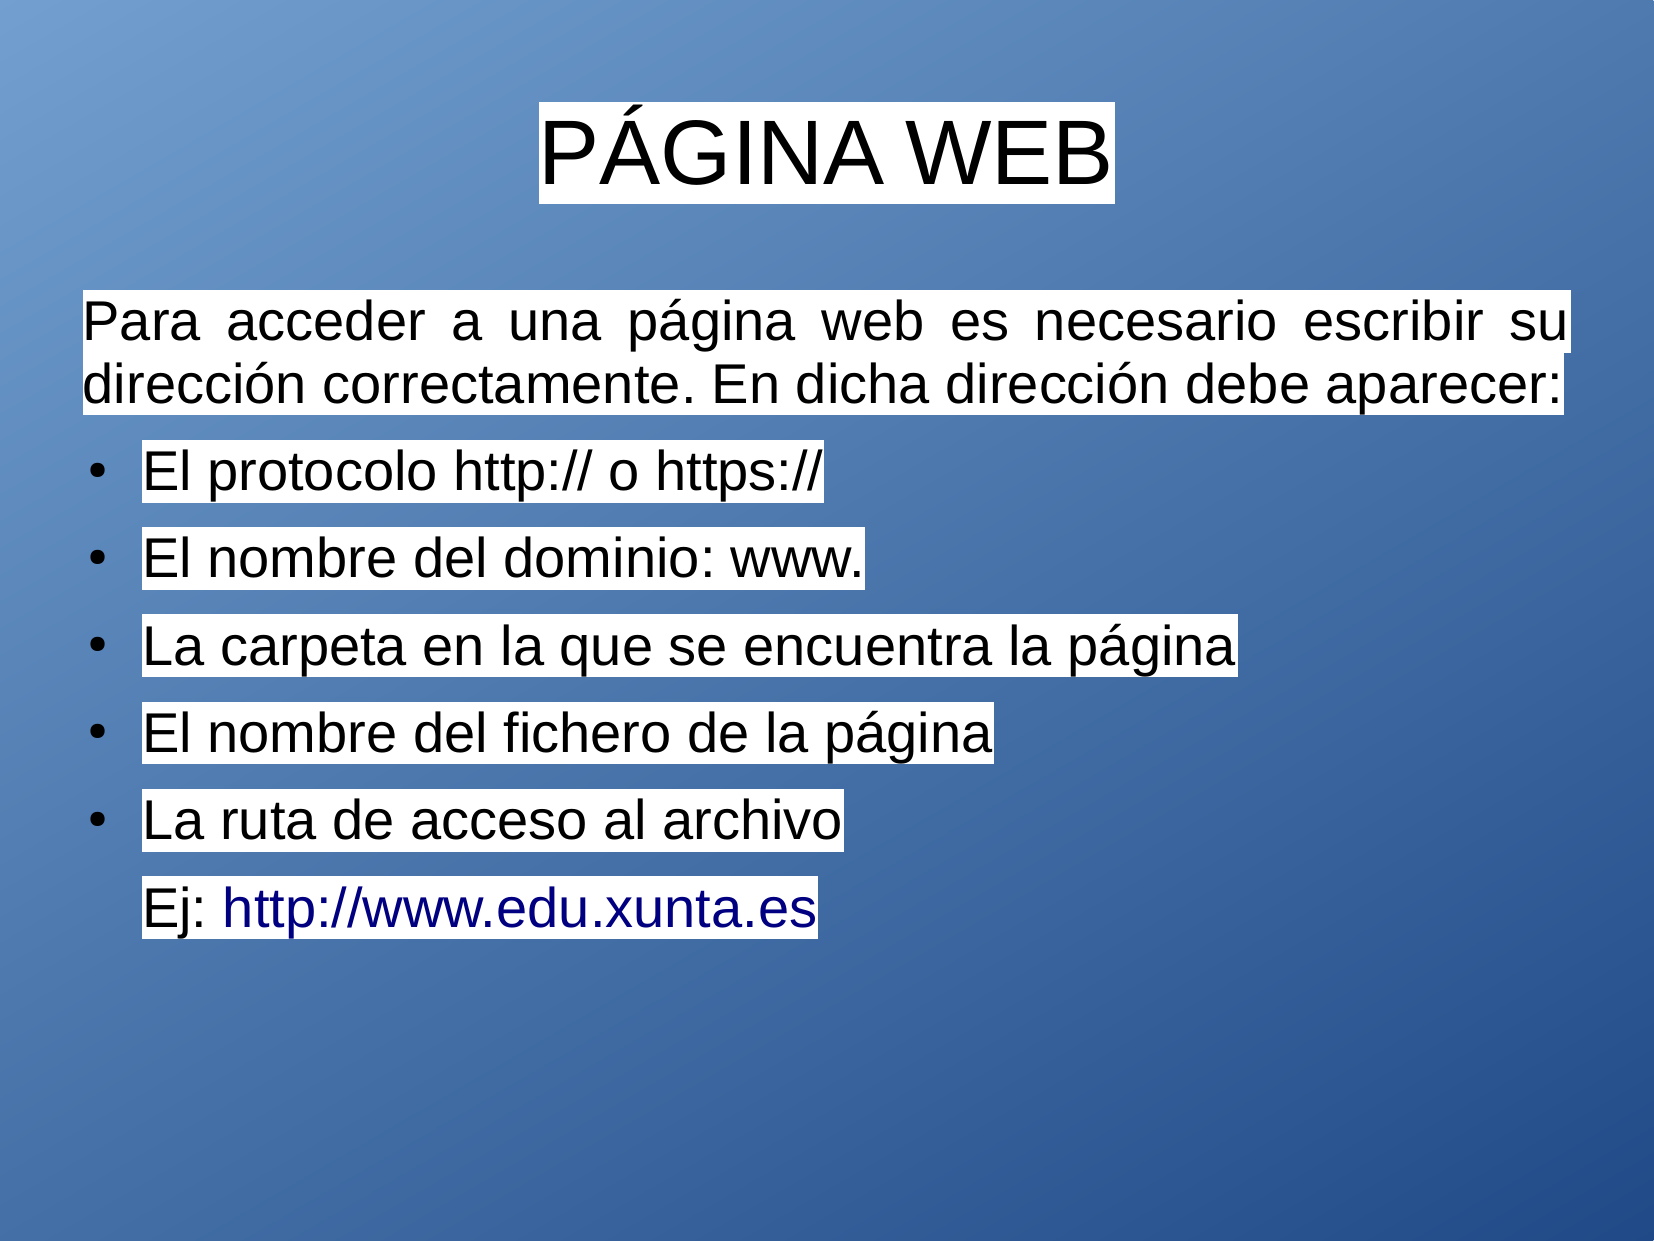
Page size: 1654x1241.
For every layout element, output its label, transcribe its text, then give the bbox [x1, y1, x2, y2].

title PÁGINA WEB [82, 49, 1571, 257]
list Para acceder a una página web es necesario escribir su dirección correctamente. En dicha dirección debe aparecer: El protocolo http:// o https:// El nombre del dominio: www. La carpeta en la que se encuentra la página El nombre del fichero de la página La ruta de acceso al archivo Ej: http://www.edu.xunta.es [82, 290, 1571, 1010]
